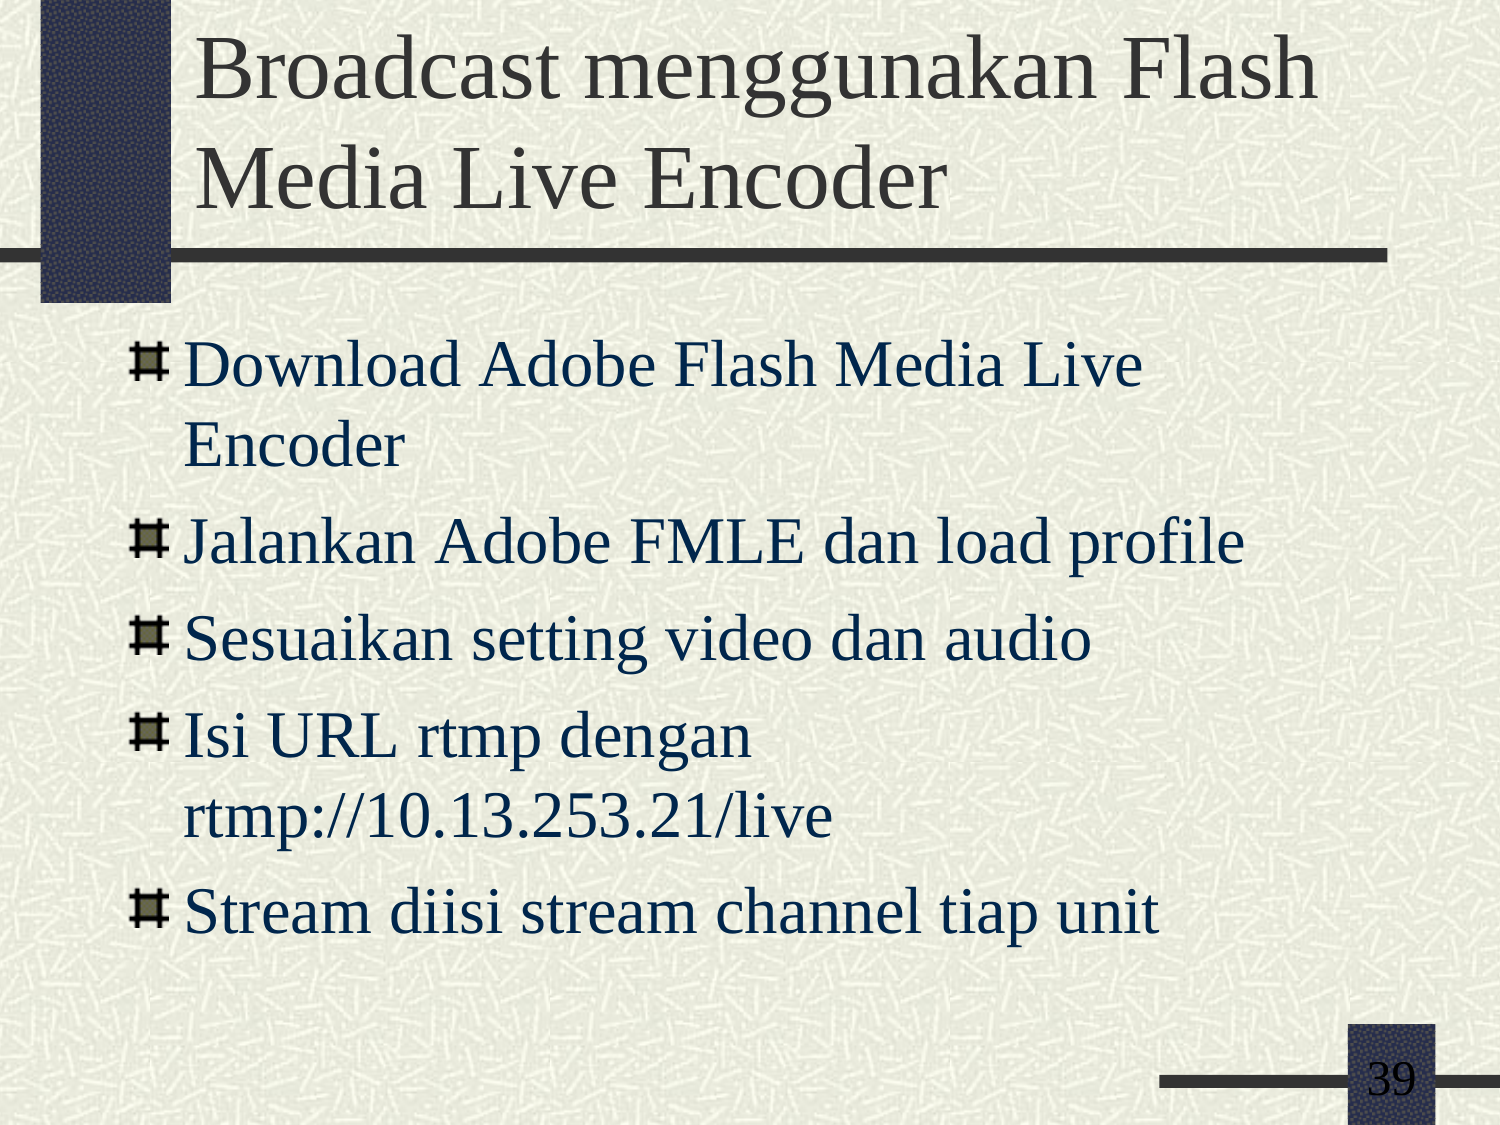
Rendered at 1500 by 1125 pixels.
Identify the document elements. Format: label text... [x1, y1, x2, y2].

picture [0, 0, 1500, 1125]
title Broadcast menggunakan Flash Media Live Encoder [179, 0, 1455, 235]
list Download Adobe Flash Media Live Encoder Jalankan Adobe FMLE dan load profile Sesuaikan setting video dan audio Isi URL rtmp dengan rtmp://10.13.253.21/live Stream diisi stream channel tiap unit [112, 312, 1388, 1000]
